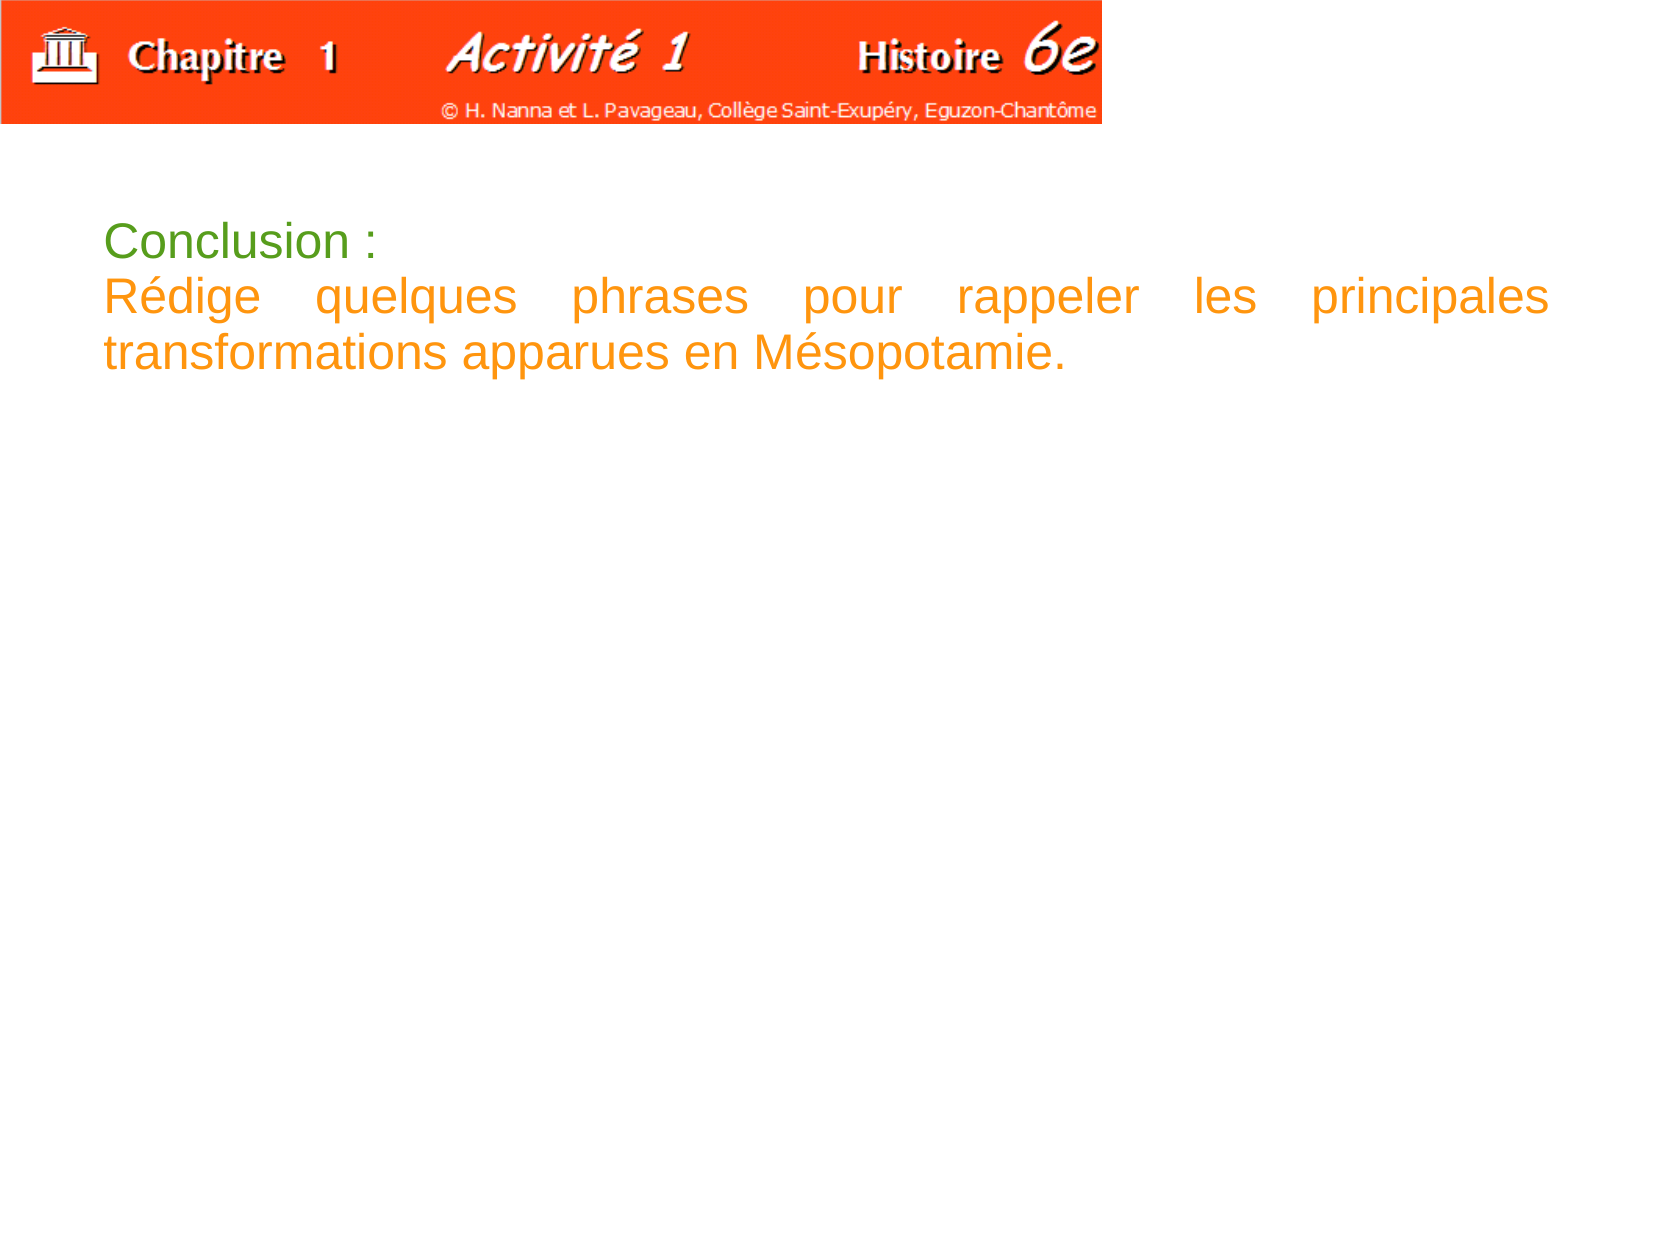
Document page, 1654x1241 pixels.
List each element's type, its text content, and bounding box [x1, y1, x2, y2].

picture [0, 0, 1102, 124]
text_box Conclusion : Rédige quelques phrases pour rappeler les principales transformations apparues en Mésopotamie. [88, 205, 1565, 388]
